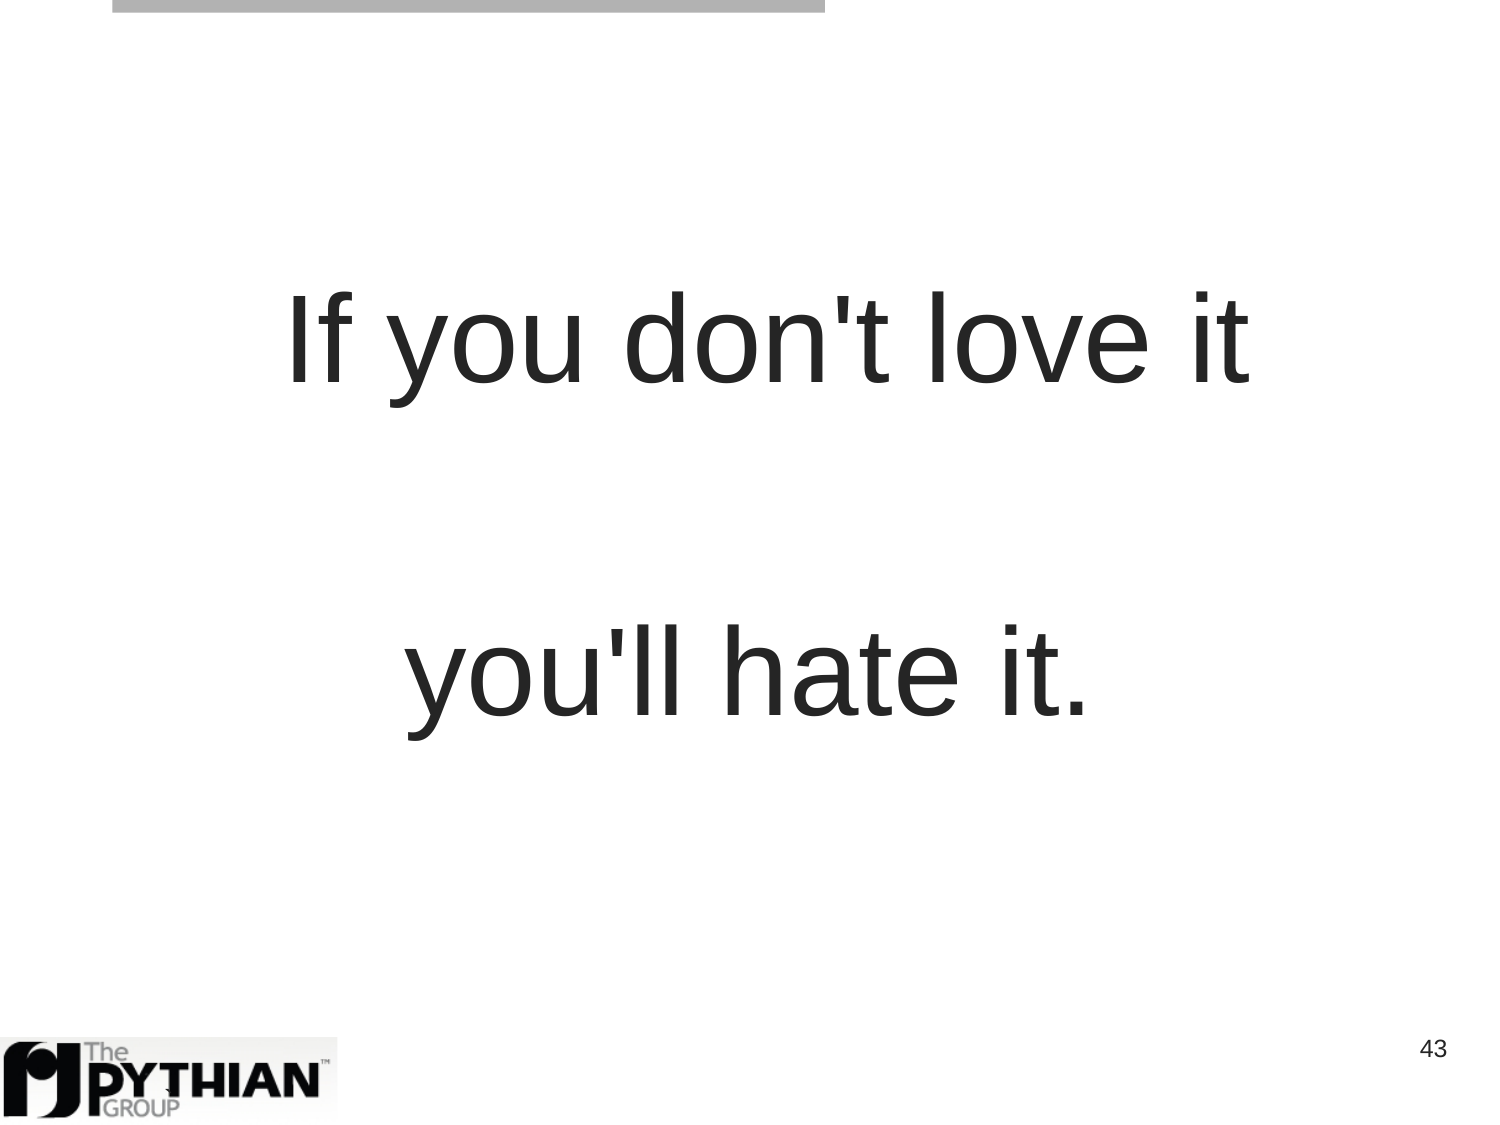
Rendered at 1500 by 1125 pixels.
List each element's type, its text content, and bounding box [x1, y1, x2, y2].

text_box If you don't love it you'll hate it. [112, 249, 1388, 838]
text_box <number> [1112, 1024, 1463, 1103]
picture [0, 1037, 338, 1125]
